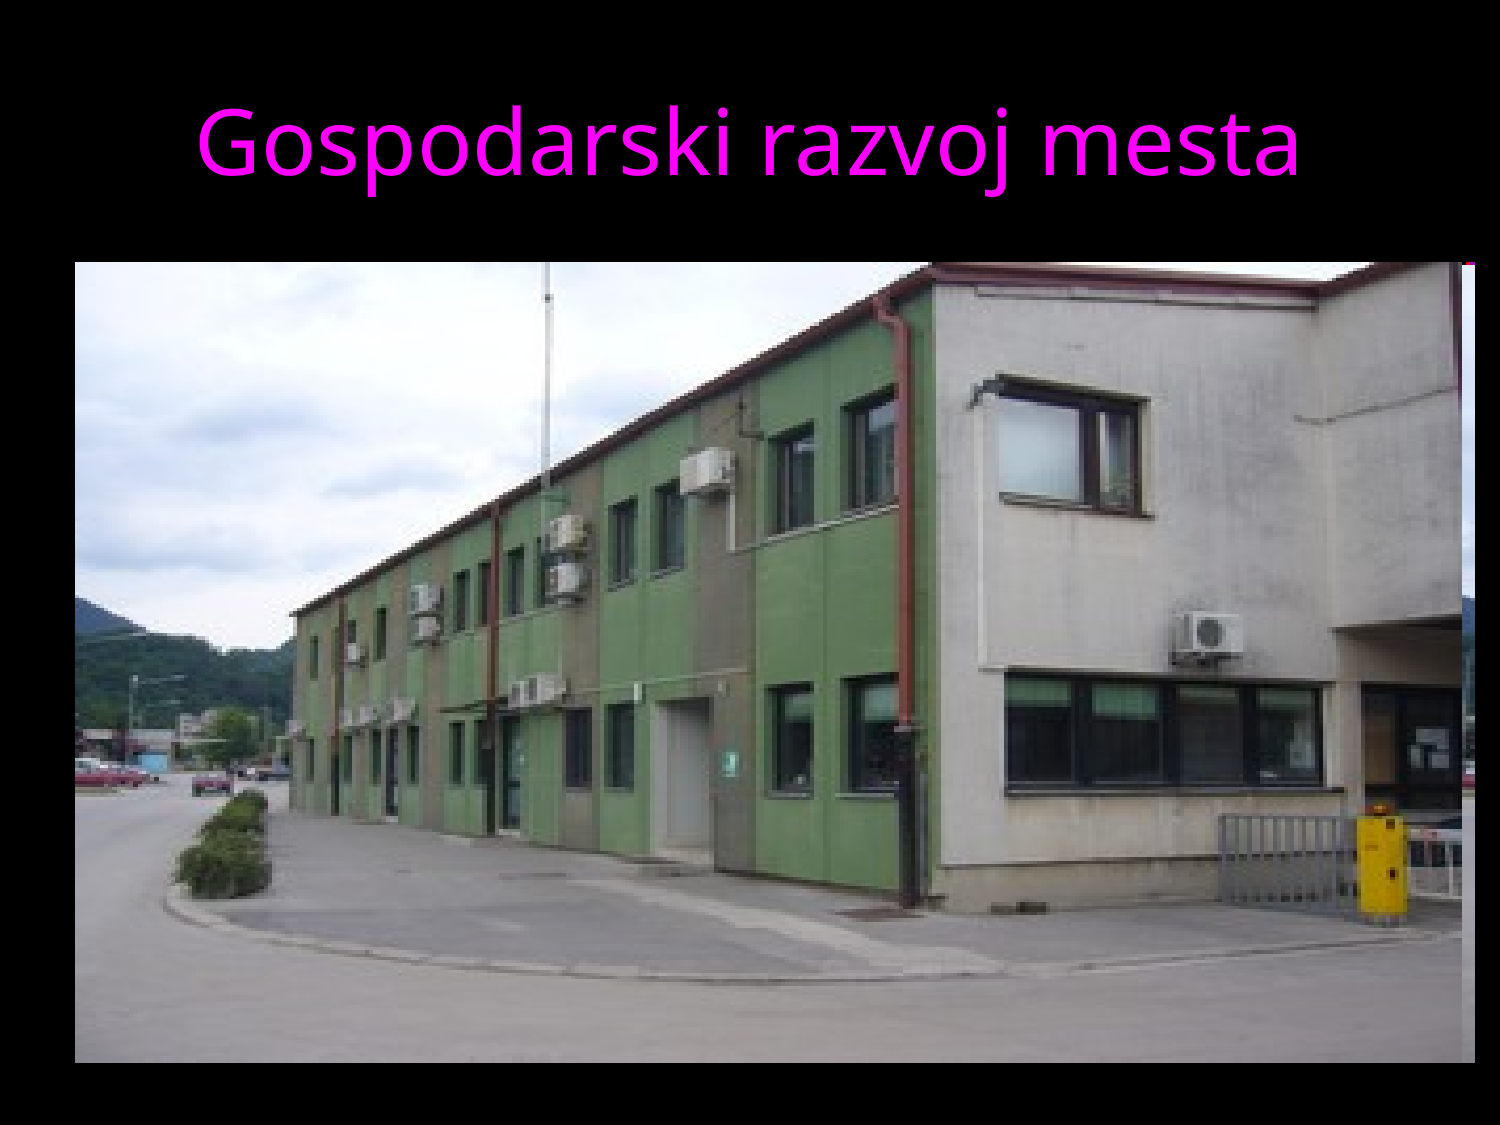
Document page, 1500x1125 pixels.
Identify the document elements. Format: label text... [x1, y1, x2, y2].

picture [75, 262, 1475, 1063]
title Gospodarski razvoj mesta [75, 45, 1425, 233]
